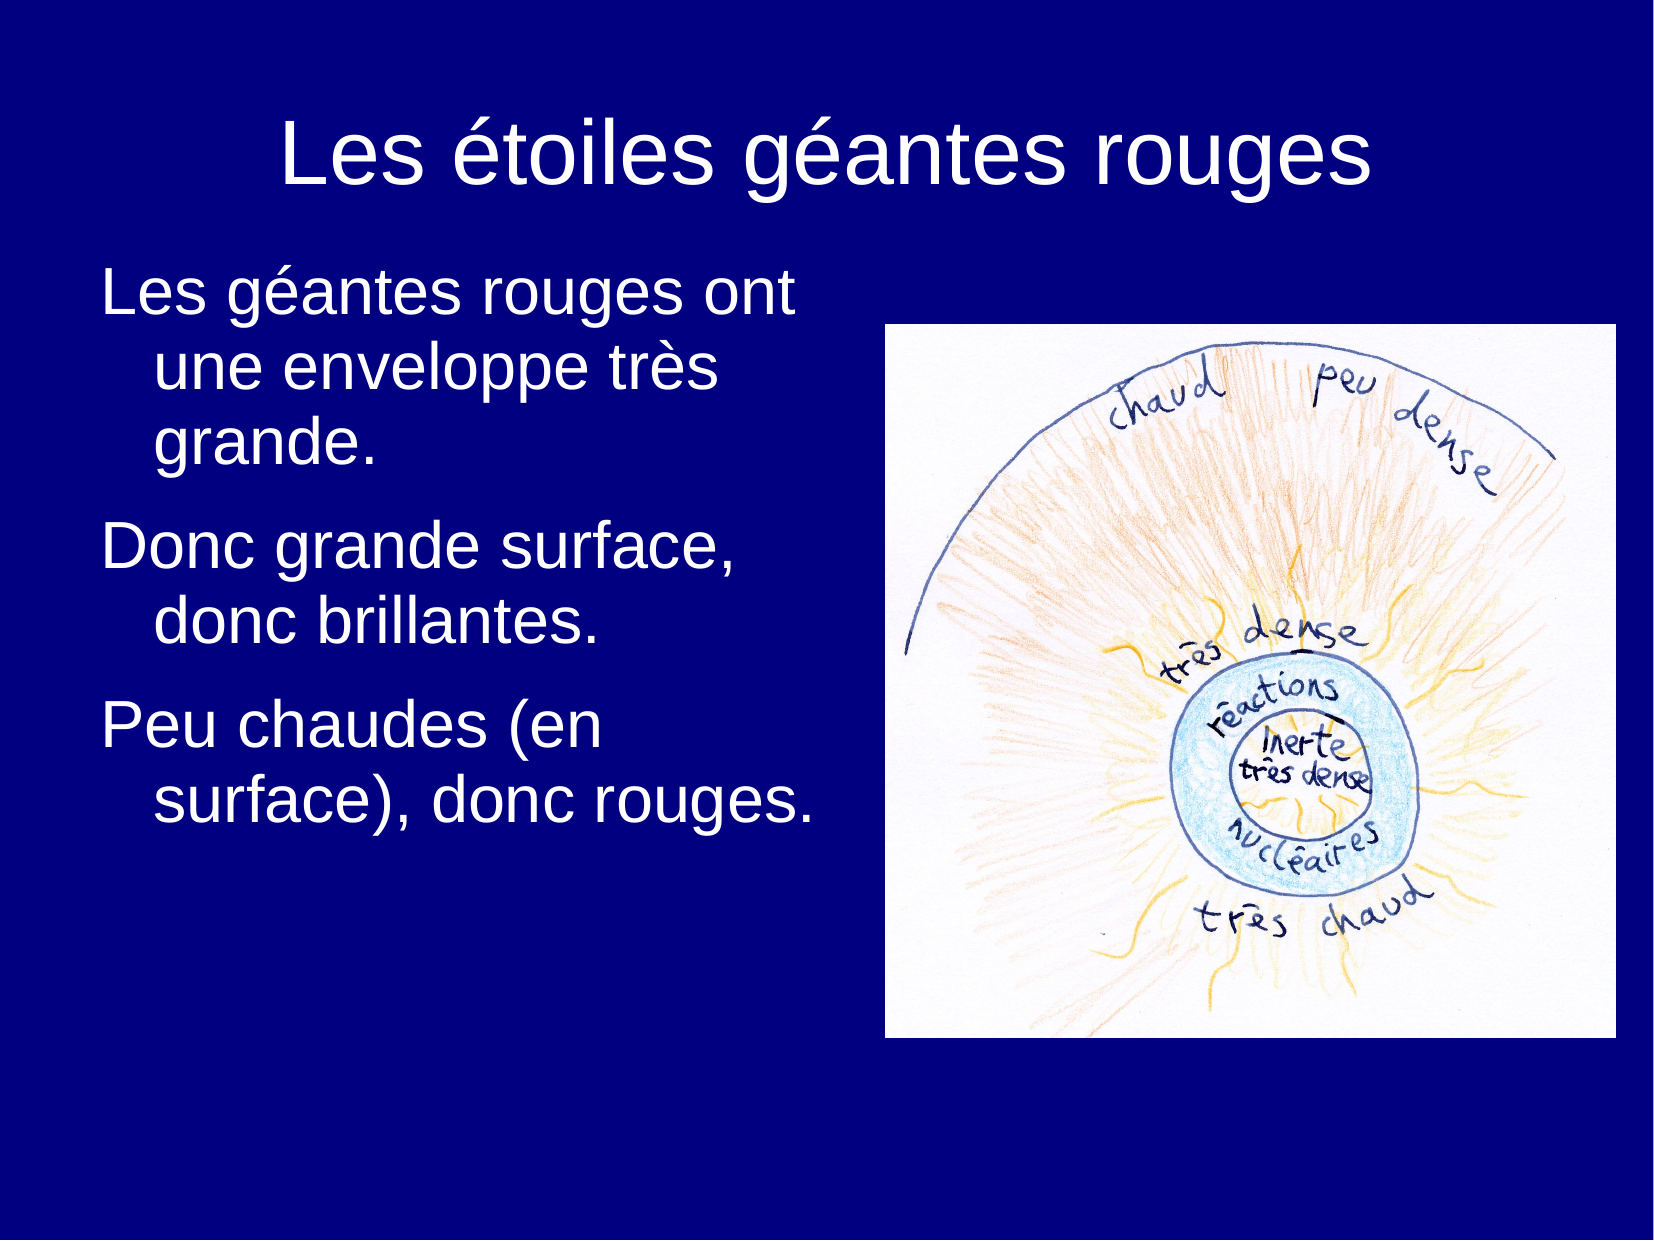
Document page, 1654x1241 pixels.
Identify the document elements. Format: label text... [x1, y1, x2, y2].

title Les étoiles géantes rouges [82, 49, 1571, 257]
picture [885, 324, 1616, 1038]
list Les géantes rouges ont une enveloppe très grande. Donc grande surface, donc brillantes. Peu chaudes (en surface), donc rouges. [82, 254, 827, 1073]
